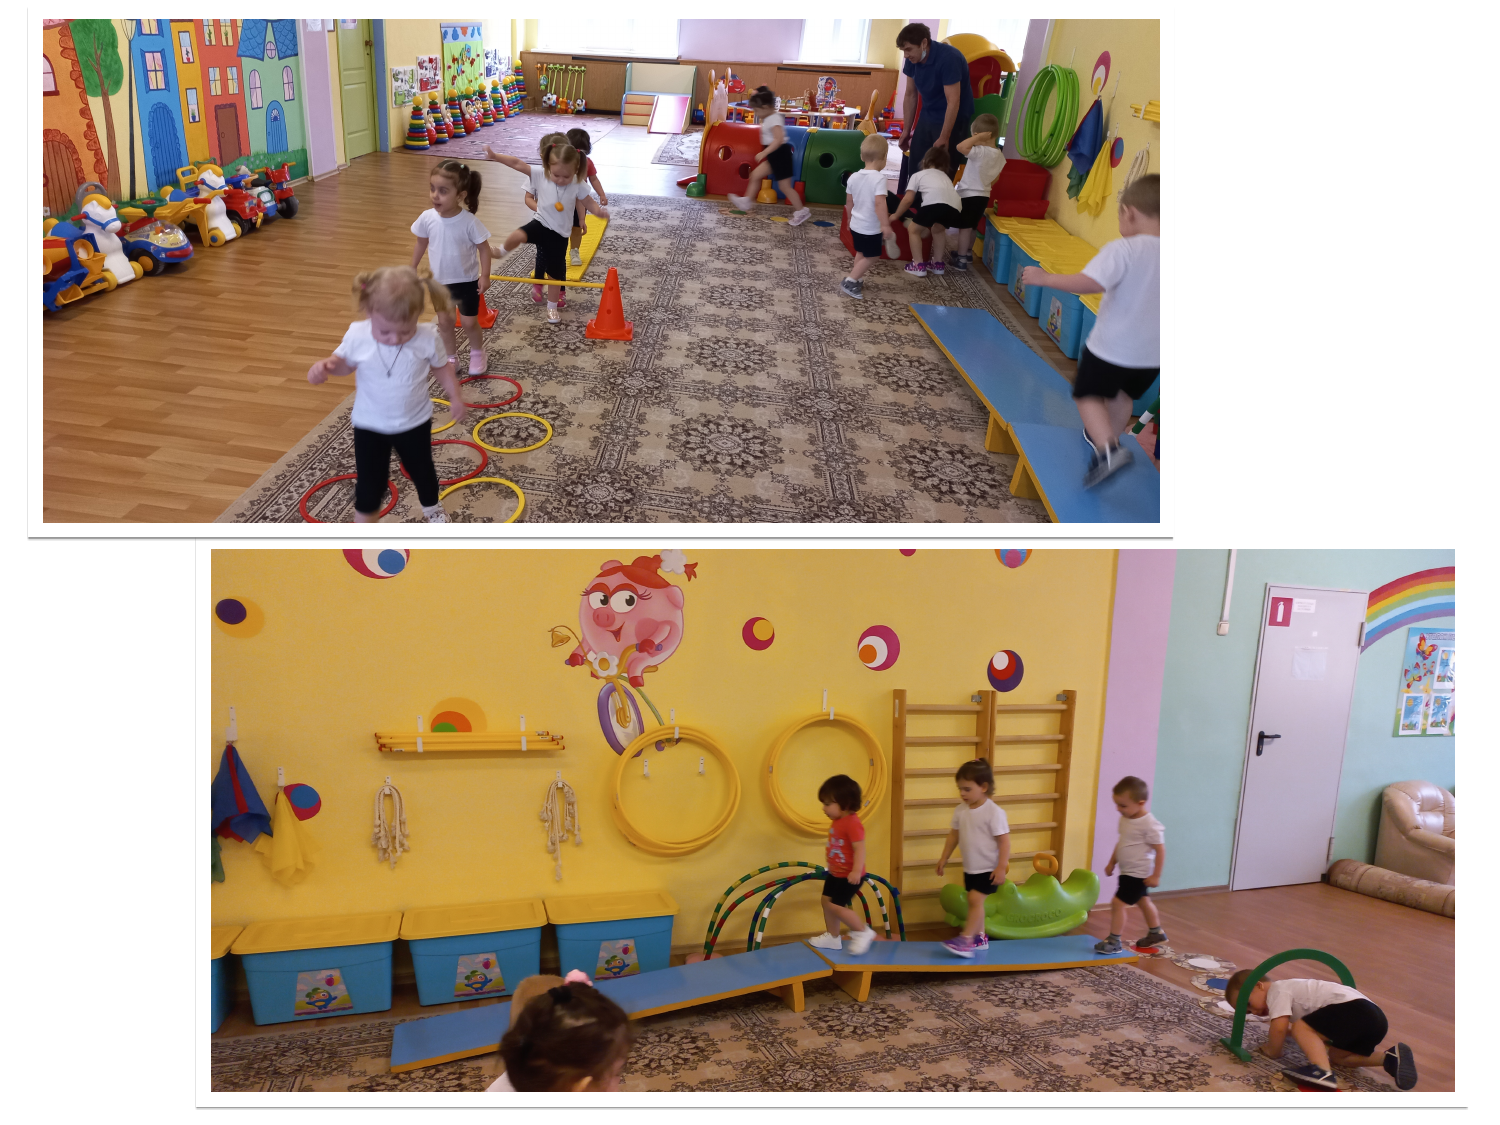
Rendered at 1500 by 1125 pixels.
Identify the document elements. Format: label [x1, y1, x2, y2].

picture [42, 19, 1160, 523]
picture [210, 549, 1456, 1093]
